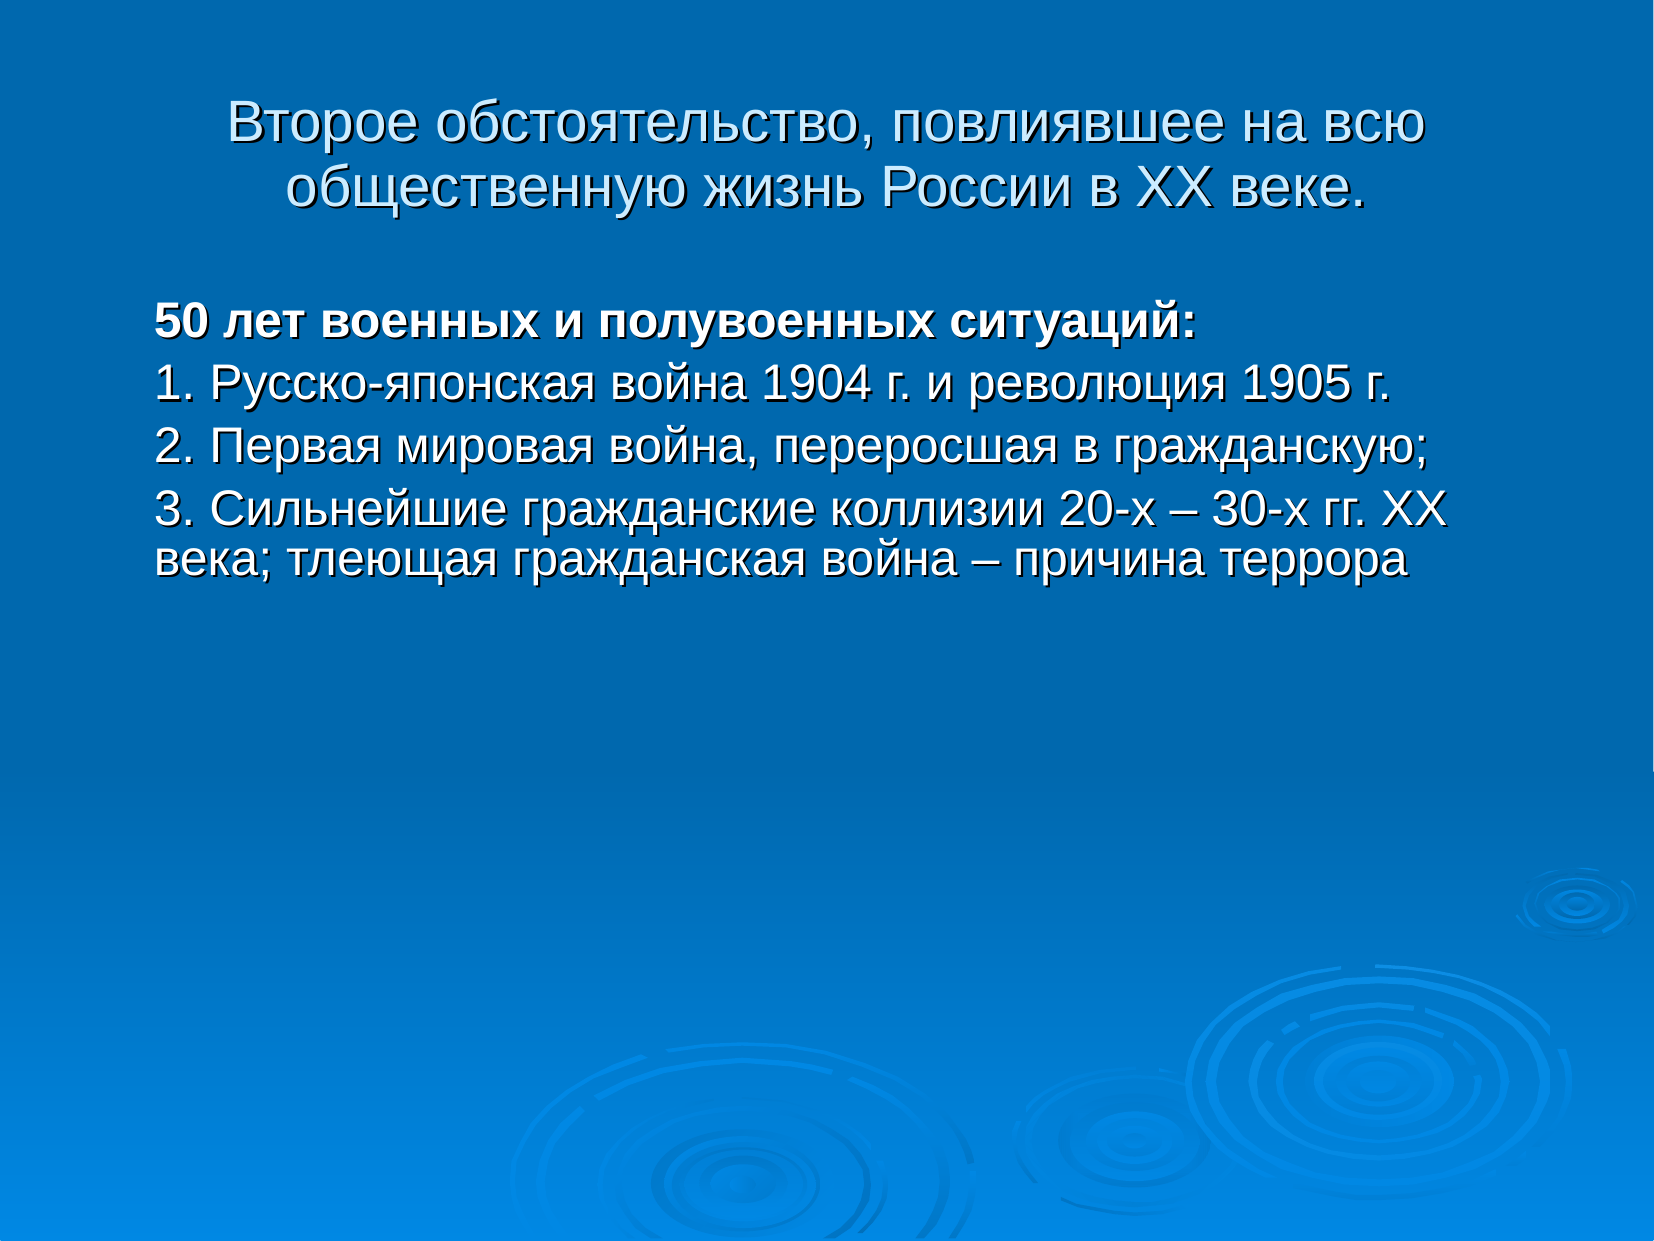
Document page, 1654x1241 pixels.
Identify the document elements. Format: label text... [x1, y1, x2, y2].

list 50 лет военных и полувоенных ситуаций: 1. Русско-японская война 1904 г. и революция 1905 г. 2. Первая мировая война, переросшая в гражданскую; 3. Сильнейшие гражданские коллизии 20-х – 30-х гг. ХХ века; тлеющая гражданская война – причина террора [82, 289, 1571, 1108]
title Второе обстоятельство, повлиявшее на всю общественную жизнь России в ХХ веке. [82, 50, 1571, 257]
